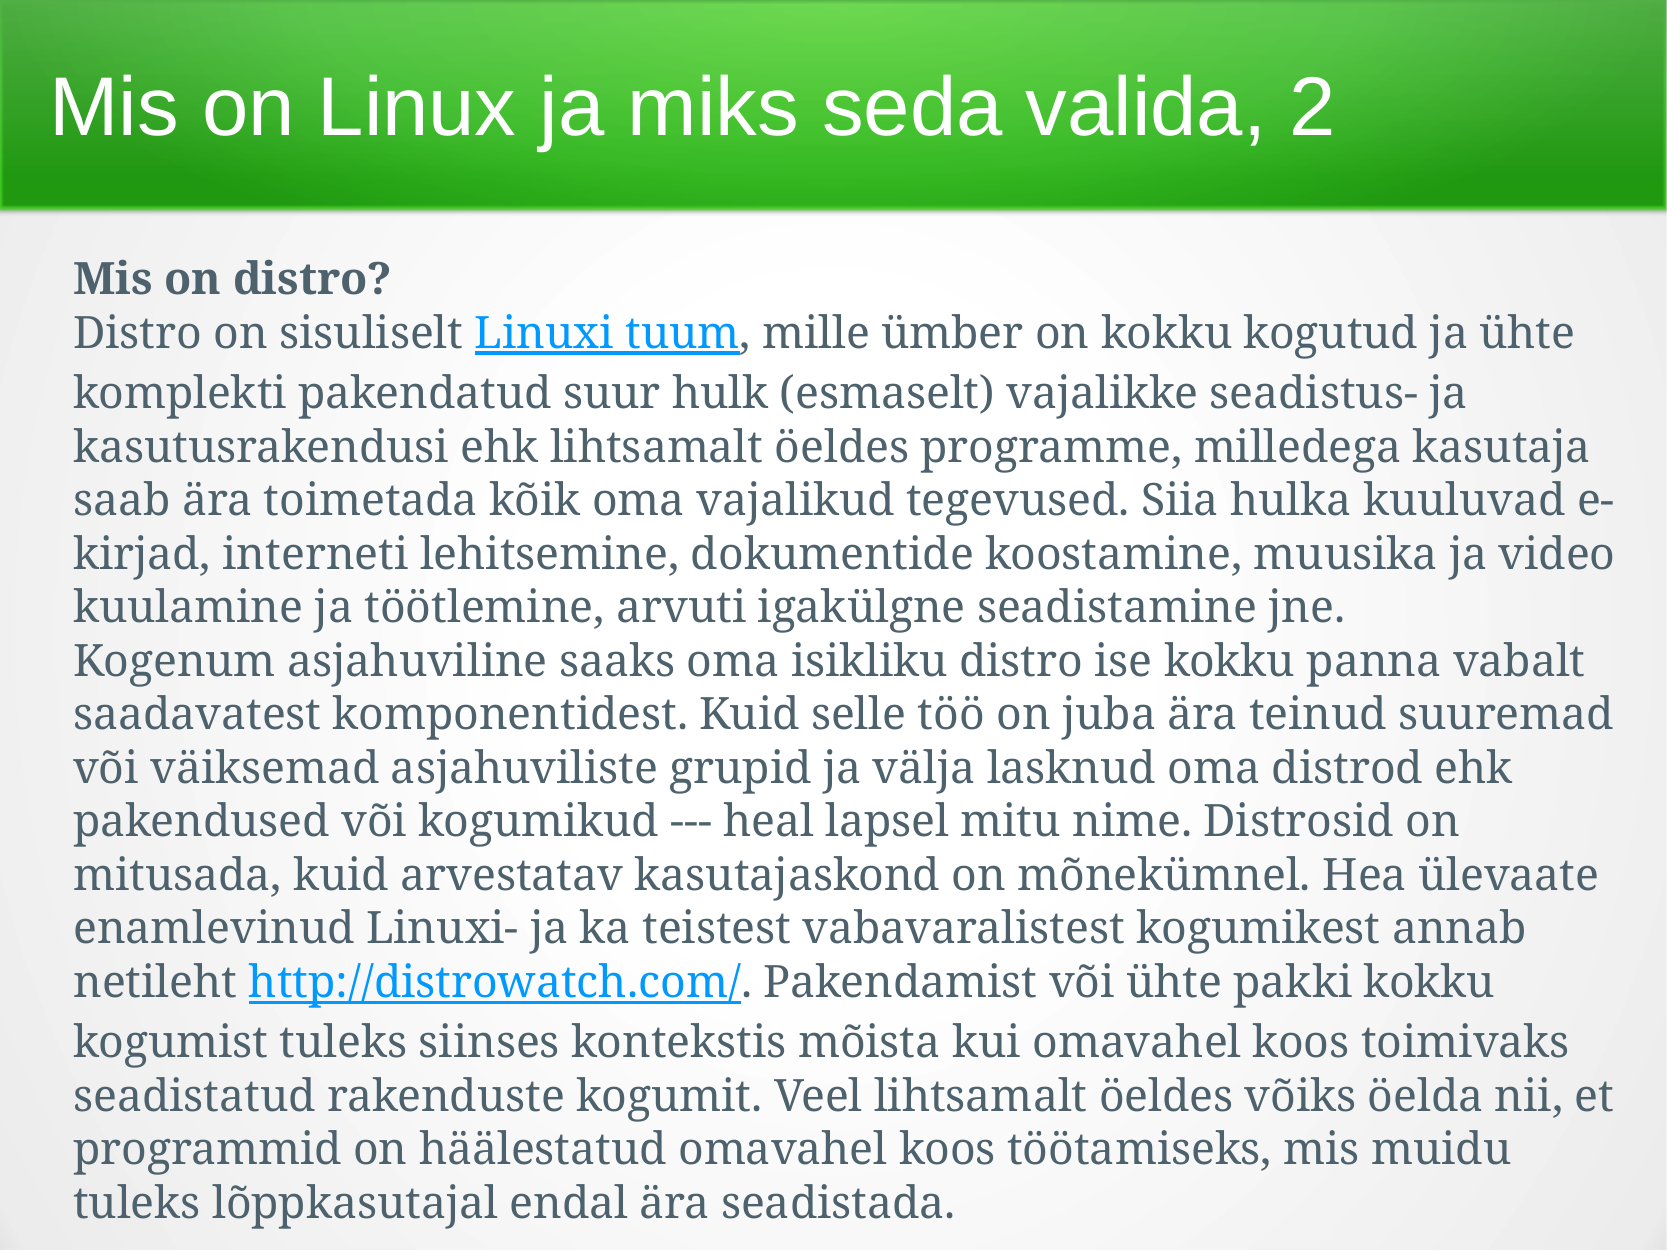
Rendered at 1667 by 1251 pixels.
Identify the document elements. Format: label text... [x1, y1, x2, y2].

title Mis on Linux ja miks seda valida, 2 [49, 59, 1633, 154]
list Mis on distro? Distro on sisuliselt Linuxi tuum, mille ümber on kokku kogutud ja ühte komplekti pakendatud suur hulk (esmaselt) vajalikke seadistus- ja kasutusrakendusi ehk lihtsamalt öeldes programme, milledega kasutaja saab ära toimetada kõik oma vajalikud tegevused. Siia hulka kuuluvad e-kirjad, interneti lehitsemine, dokumentide koostamine, muusika ja video kuulamine ja töötlemine, arvuti igakülgne seadistamine jne. Kogenum asjahuviline saaks oma isikliku distro ise kokku panna vabalt saadavatest komponentidest. Kuid selle töö on juba ära teinud suuremad või väiksemad asjahuviliste grupid ja välja lasknud oma distrod ehk pakendused või kogumikud --- heal lapsel mitu nime. Distrosid on mitusada, kuid arvestatav kasutajaskond on mõnekümnel. Hea ülevaate enamlevinud Linuxi- ja ka teistest vabavaralistest kogumikest annab netileht http://distrowatch.com/. Pakendamist või ühte pakki kokku kogumist tuleks siinses kontekstis mõista kui omavahel koos toimivaks seadistatud rakenduste kogumit. Veel lihtsamalt öeldes võiks öelda nii, et programmid on häälestatud omavahel koos töötamiseks, mis muidu tuleks lõppkasutajal endal ära seadistada. [67, 243, 1647, 1211]
picture [0, 0, 1667, 1250]
